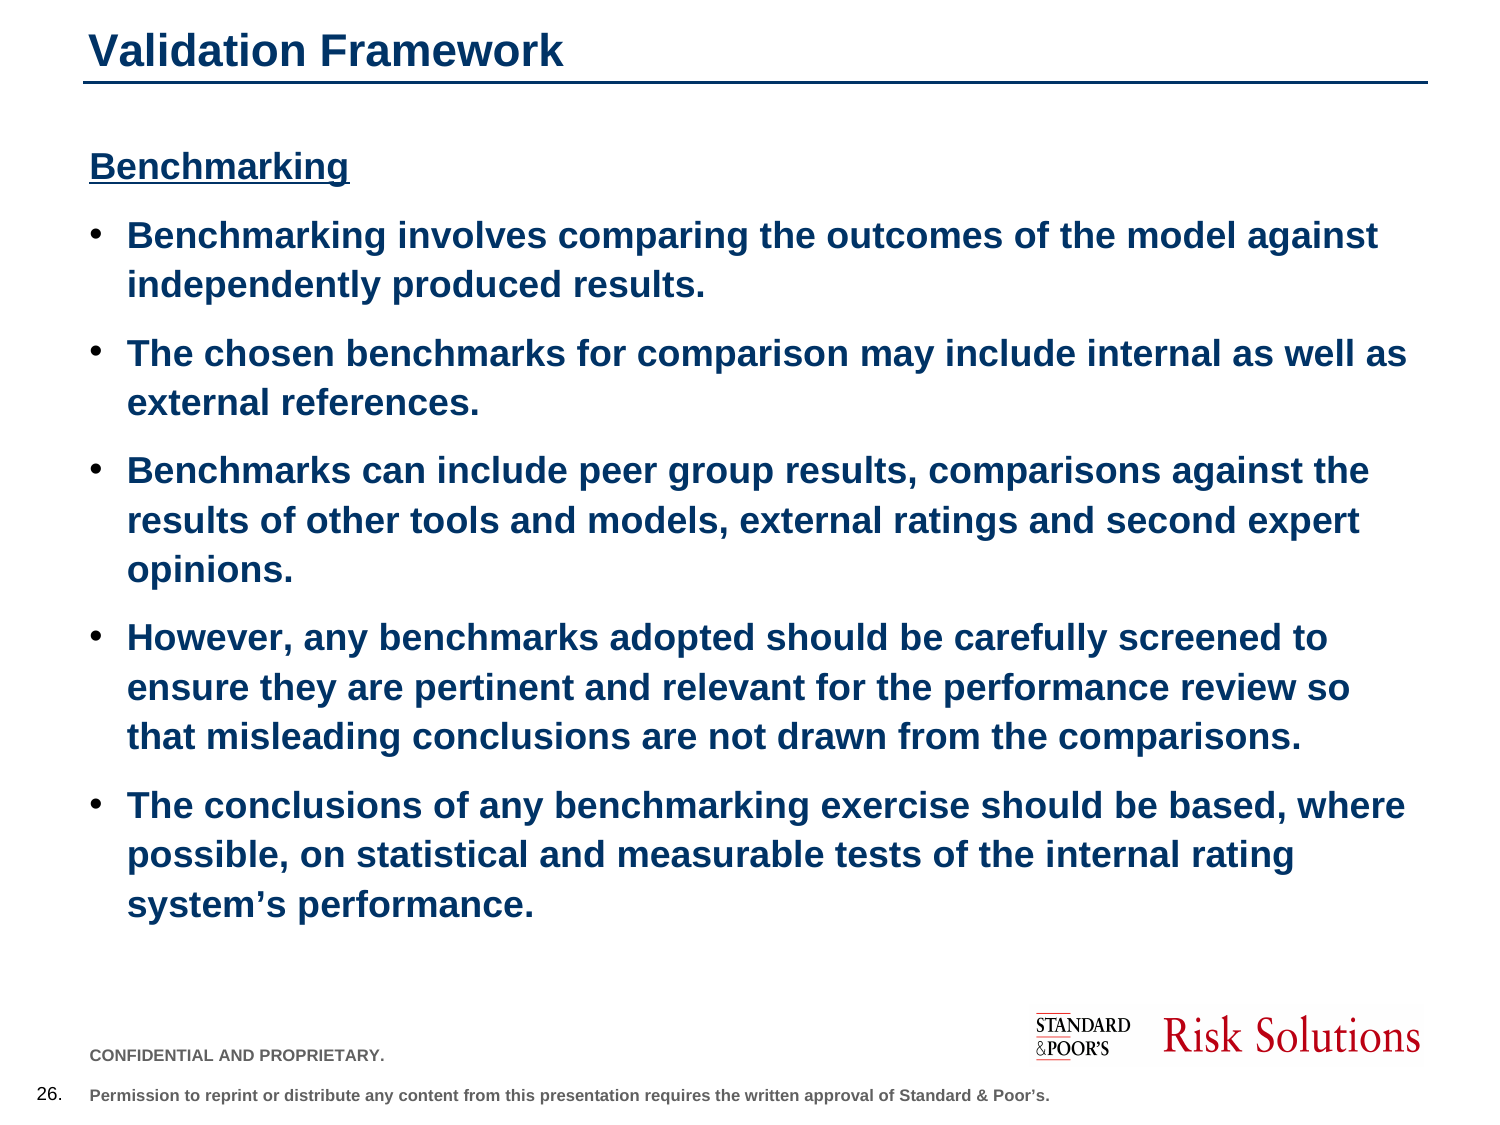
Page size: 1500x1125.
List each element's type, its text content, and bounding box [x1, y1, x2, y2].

picture [1029, 1004, 1424, 1067]
list Benchmarking Benchmarking involves comparing the outcomes of the model against independently produced results. The chosen benchmarks for comparison may include internal as well as external references. Benchmarks can include peer group results, comparisons against the results of other tools and models, external ratings and second expert opinions. However, any benchmarks adopted should be carefully screened to ensure they are pertinent and relevant for the performance review so that misleading conclusions are not drawn from the comparisons. The conclusions of any benchmarking exercise should be based, where possible, on statistical and measurable tests of the internal rating system’s performance. [74, 130, 1426, 982]
title Validation Framework [73, 8, 1429, 85]
